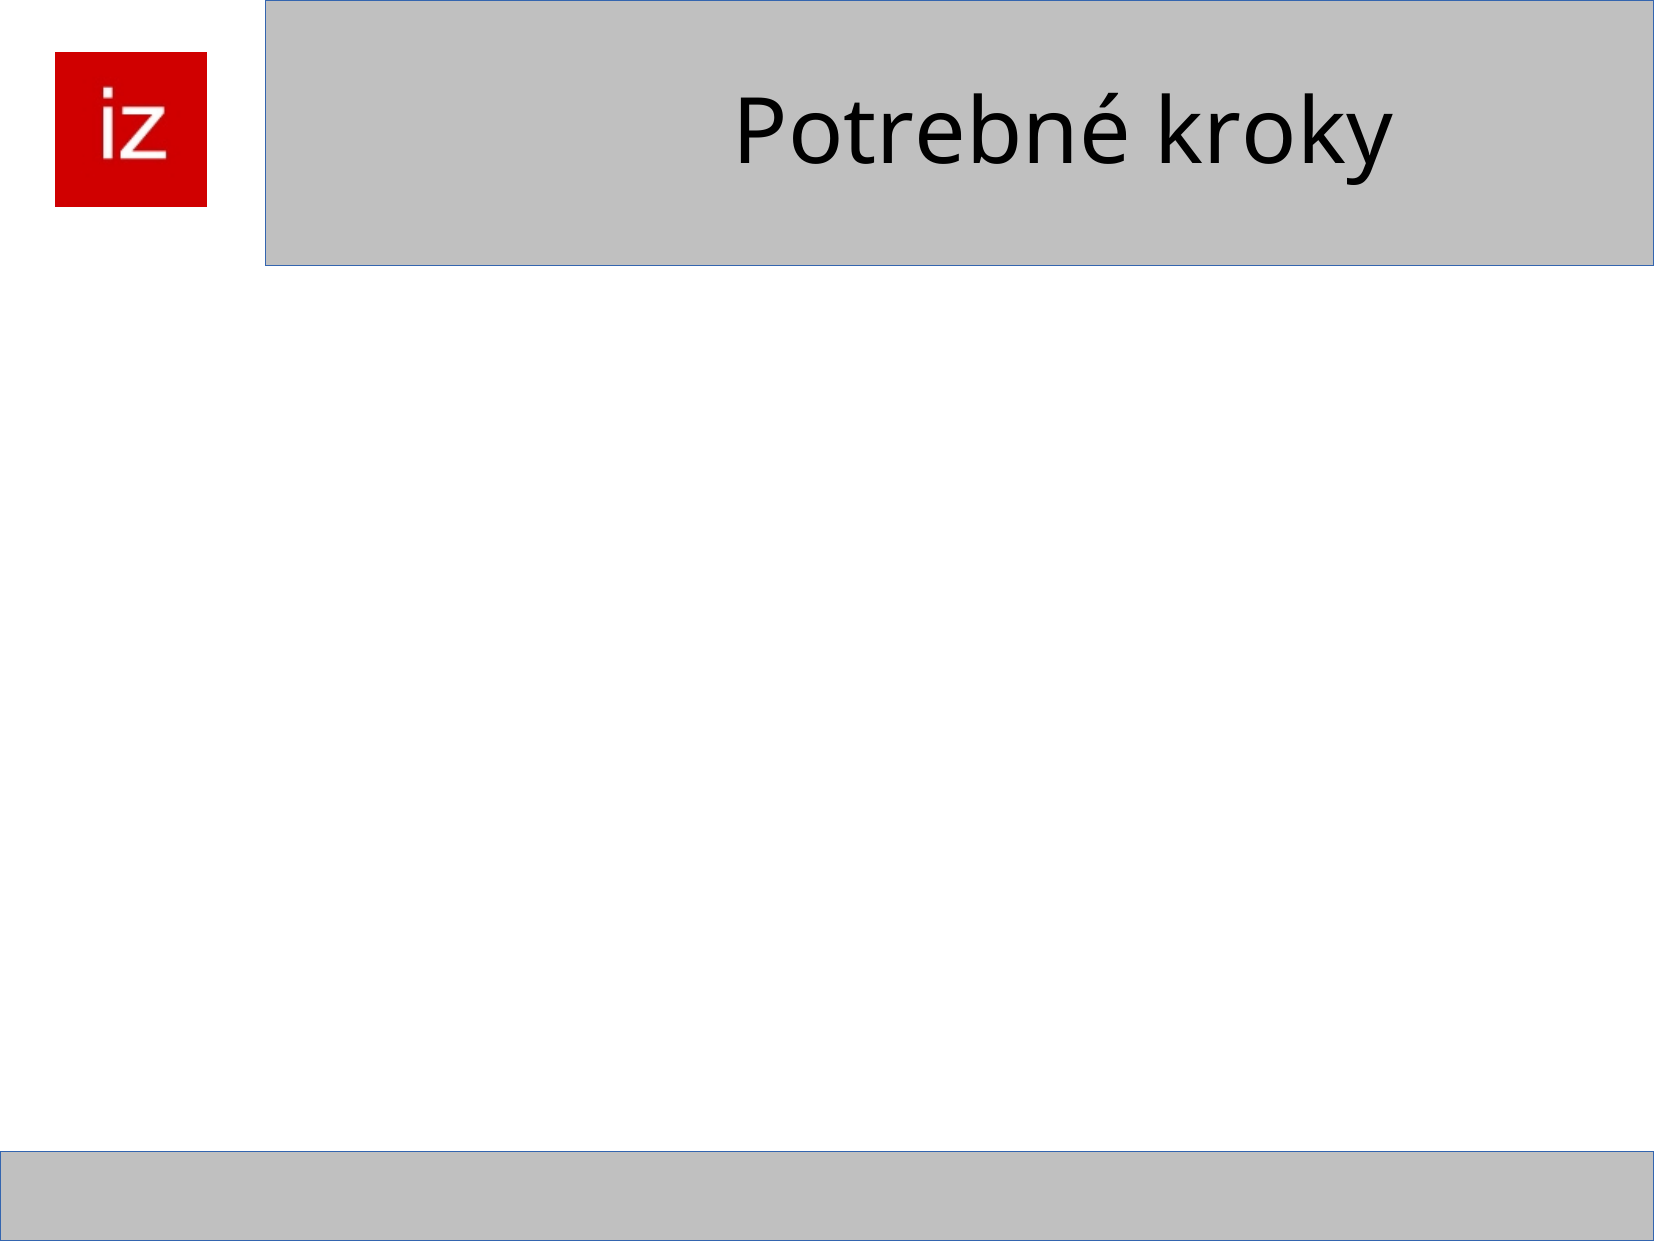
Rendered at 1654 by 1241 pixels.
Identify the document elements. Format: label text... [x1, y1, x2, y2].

title Potrebné kroky [561, 29, 1565, 237]
picture [55, 52, 207, 207]
